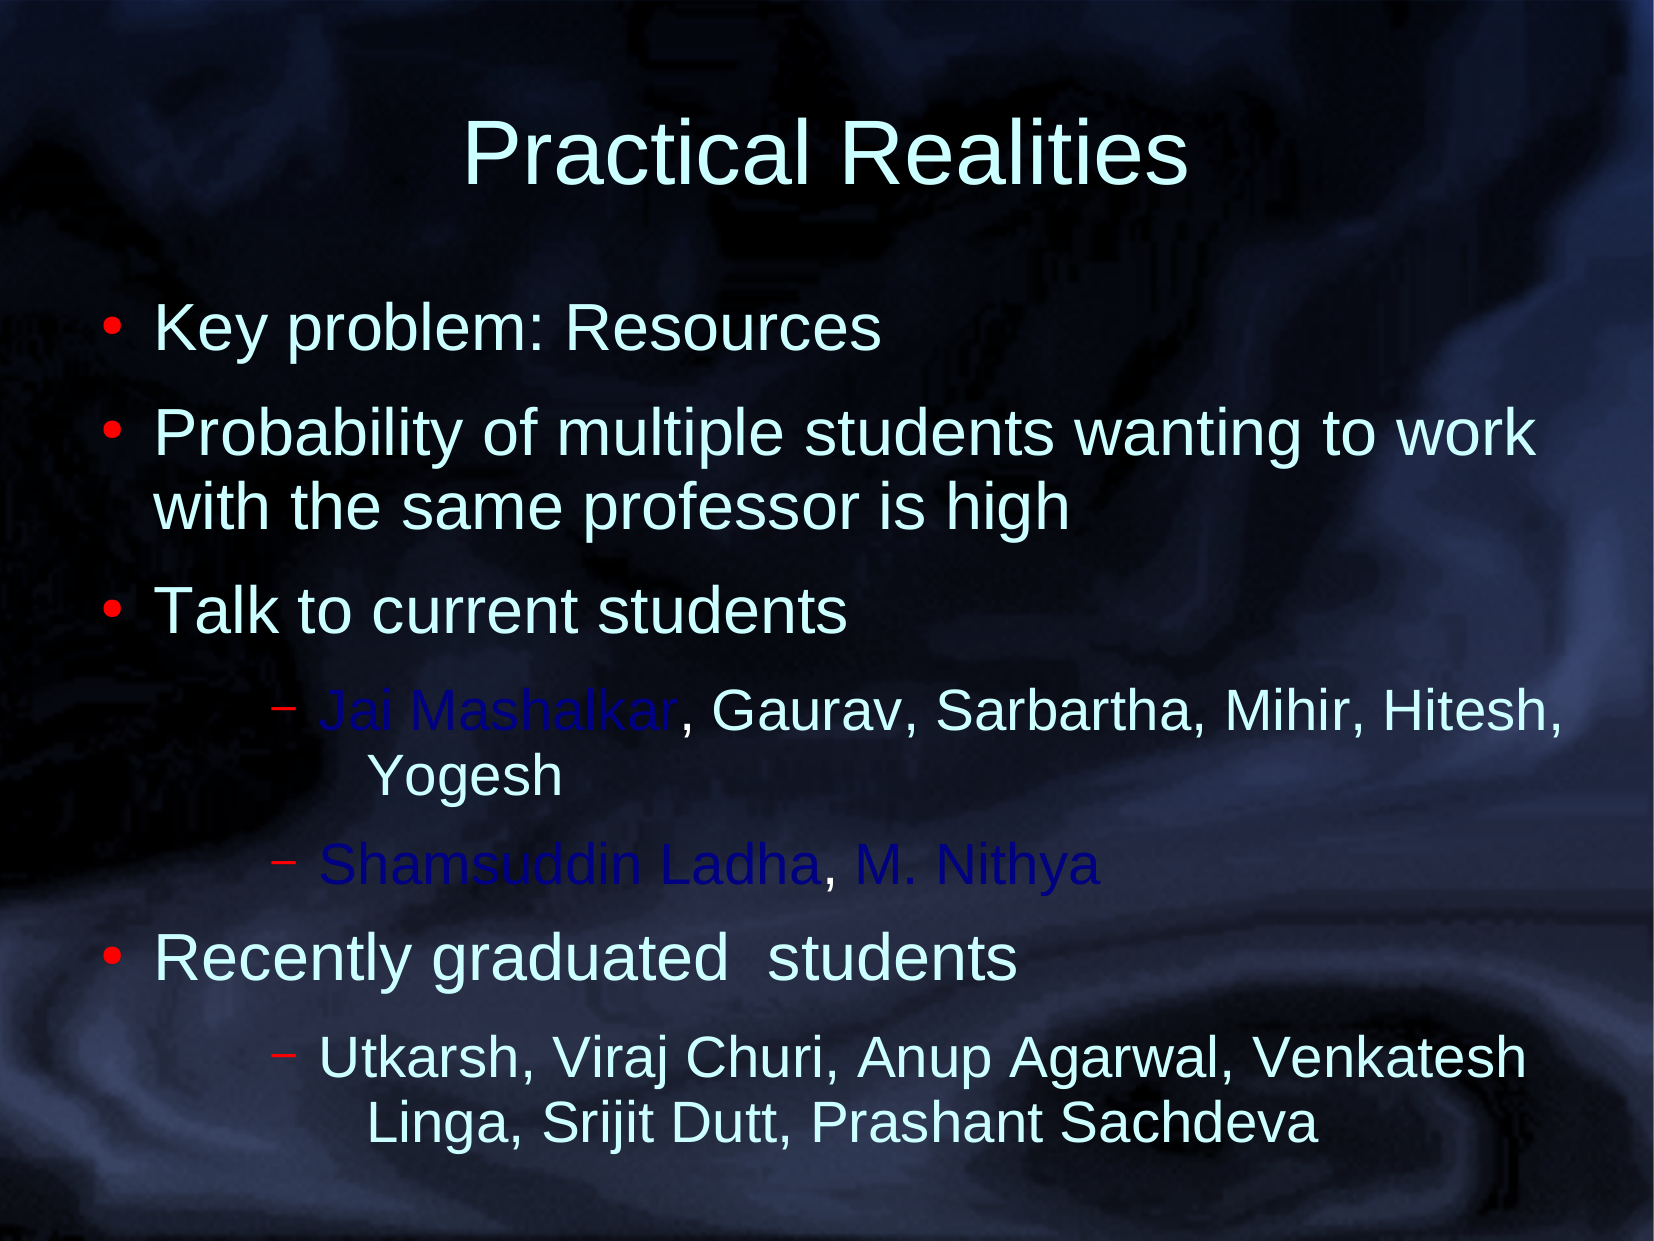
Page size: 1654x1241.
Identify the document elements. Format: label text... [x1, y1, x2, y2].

picture [0, 0, 1654, 1241]
list Key problem: Resources Probability of multiple students wanting to work with the same professor is high Talk to current students Jai Mashalkar, Gaurav, Sarbartha, Mihir, Hitesh, Yogesh Shamsuddin Ladha, M. Nithya Recently graduated students Utkarsh, Viraj Churi, Anup Agarwal, Venkatesh Linga, Srijit Dutt, Prashant Sachdeva [82, 290, 1571, 1155]
title Practical Realities [82, 56, 1571, 250]
